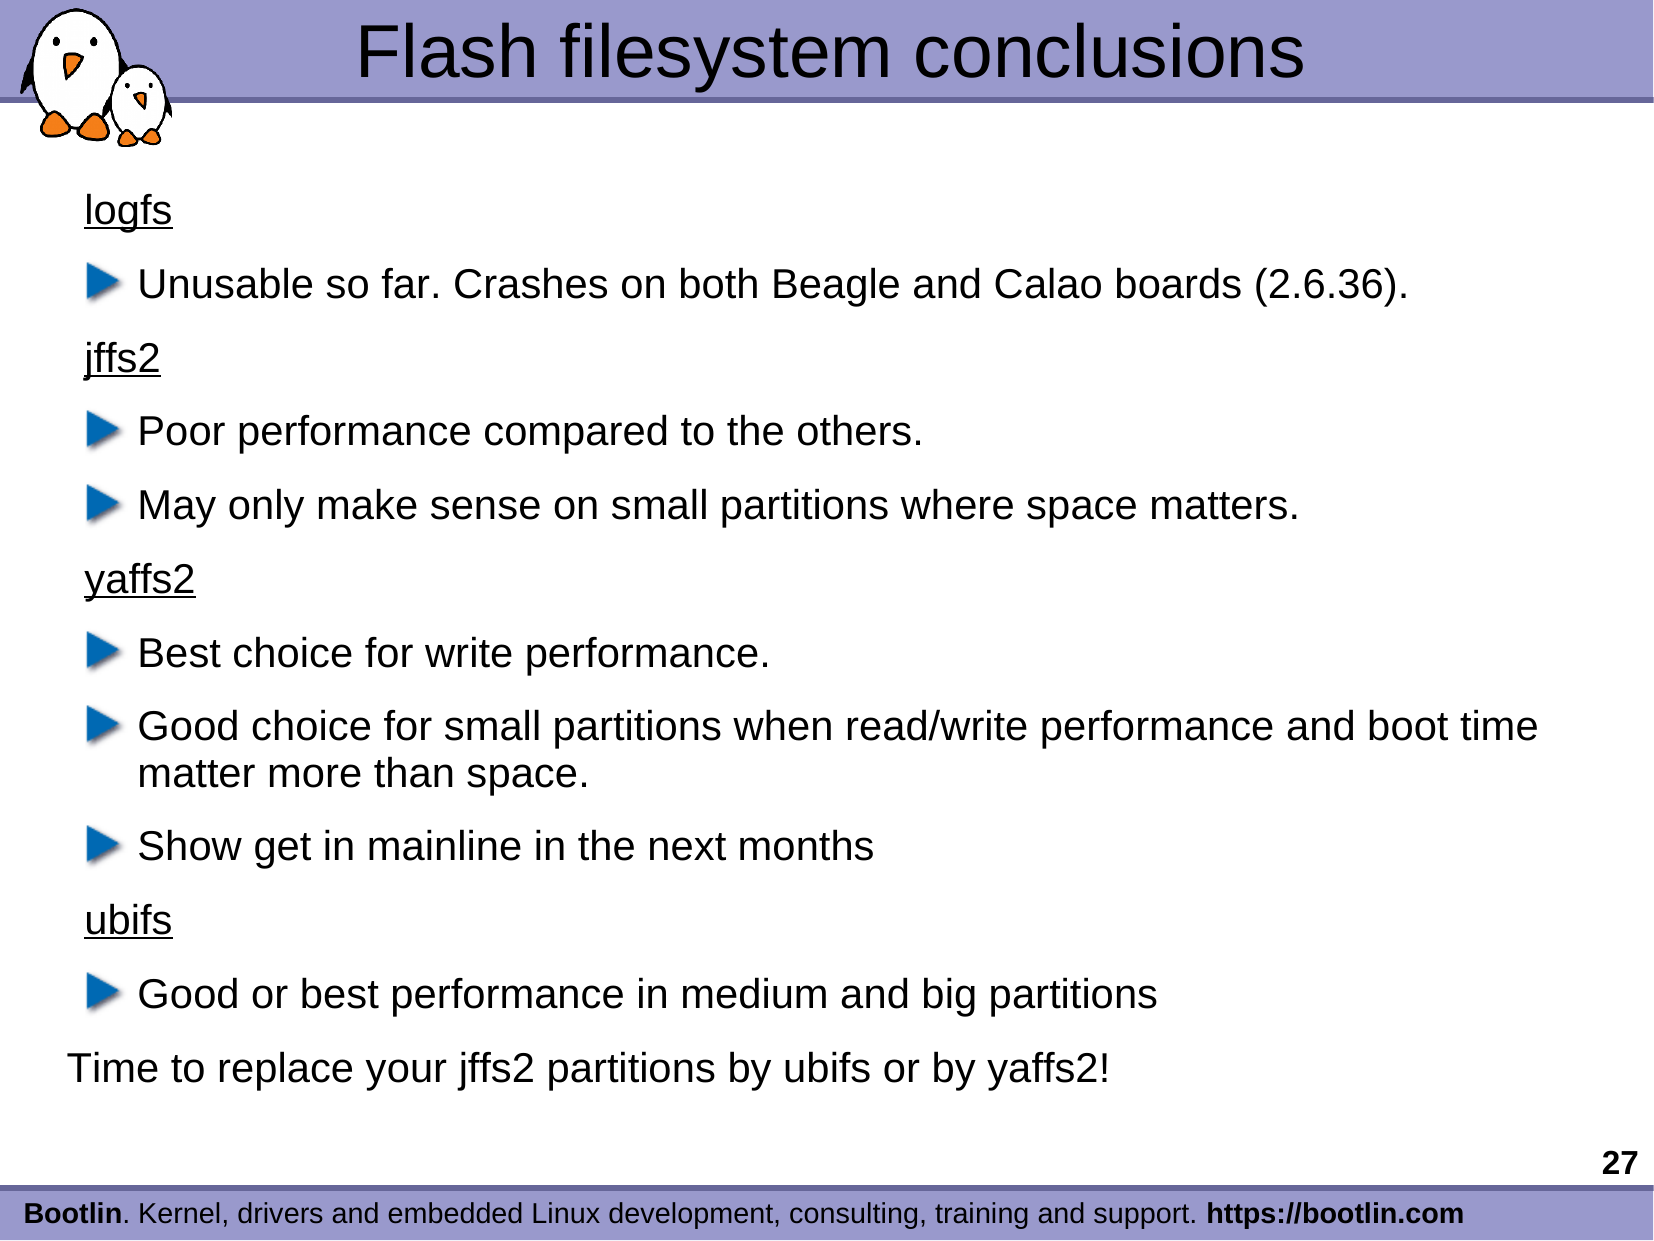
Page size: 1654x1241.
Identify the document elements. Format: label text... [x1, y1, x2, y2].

title Flash filesystem conclusions [105, 0, 1557, 103]
list logfs Unusable so far. Crashes on both Beagle and Calao boards (2.6.36). jffs2 Poor performance compared to the others. May only make sense on small partitions where space matters. yaffs2 Best choice for write performance. Good choice for small partitions when read/write performance and boot time matter more than space. Show get in mainline in the next months ubifs Good or best performance in medium and big partitions Time to replace your jffs2 partitions by ubifs or by yaffs2! [66, 187, 1568, 1163]
picture [20, 8, 172, 147]
